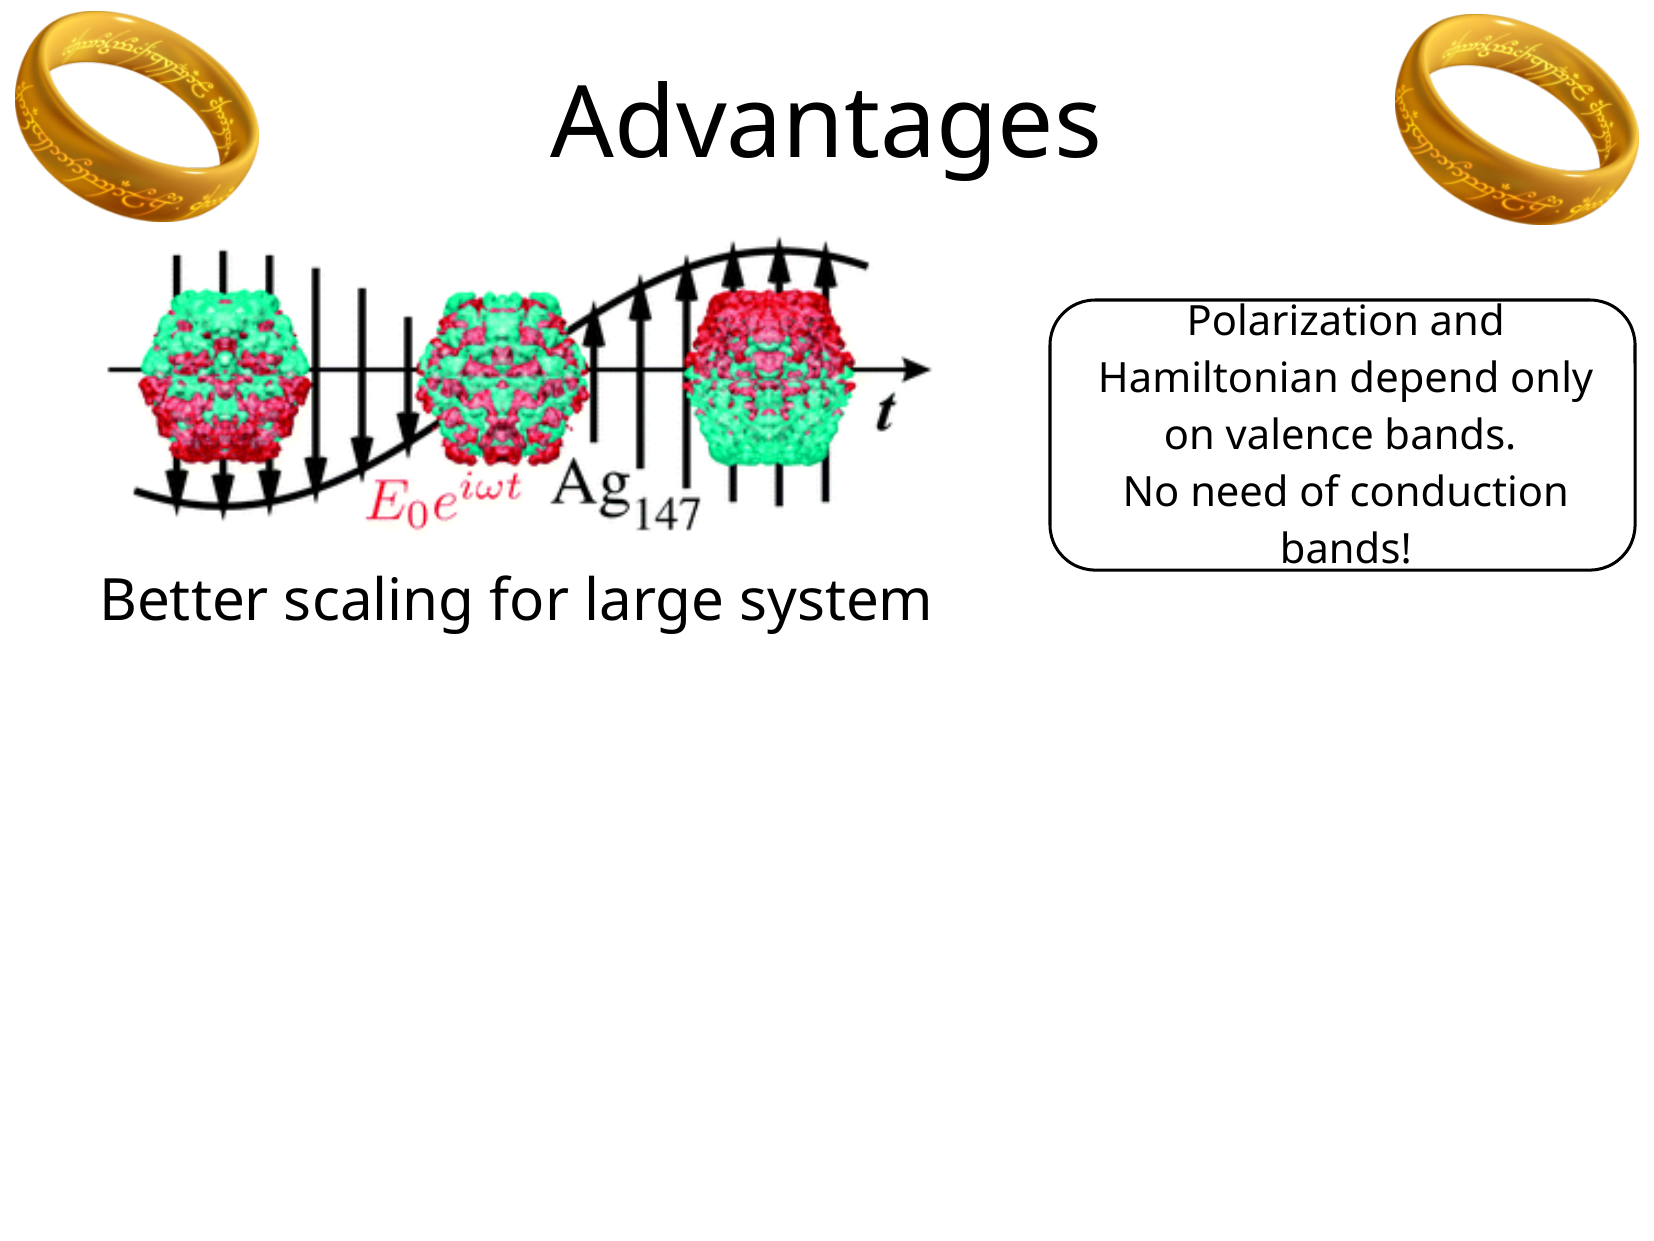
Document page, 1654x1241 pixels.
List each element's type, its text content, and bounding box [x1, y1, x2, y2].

text_box [1624, 315, 1636, 555]
title Advantages [82, 15, 1571, 223]
picture [15, 11, 259, 223]
text_box Better scaling for large system [6, 540, 1027, 656]
picture [1395, 14, 1639, 226]
text_box [1050, 309, 1068, 562]
picture [106, 234, 935, 536]
text_box Polarization and Hamiltonian depend only on valence bands. No need of conduction bands! [1068, 296, 1624, 570]
